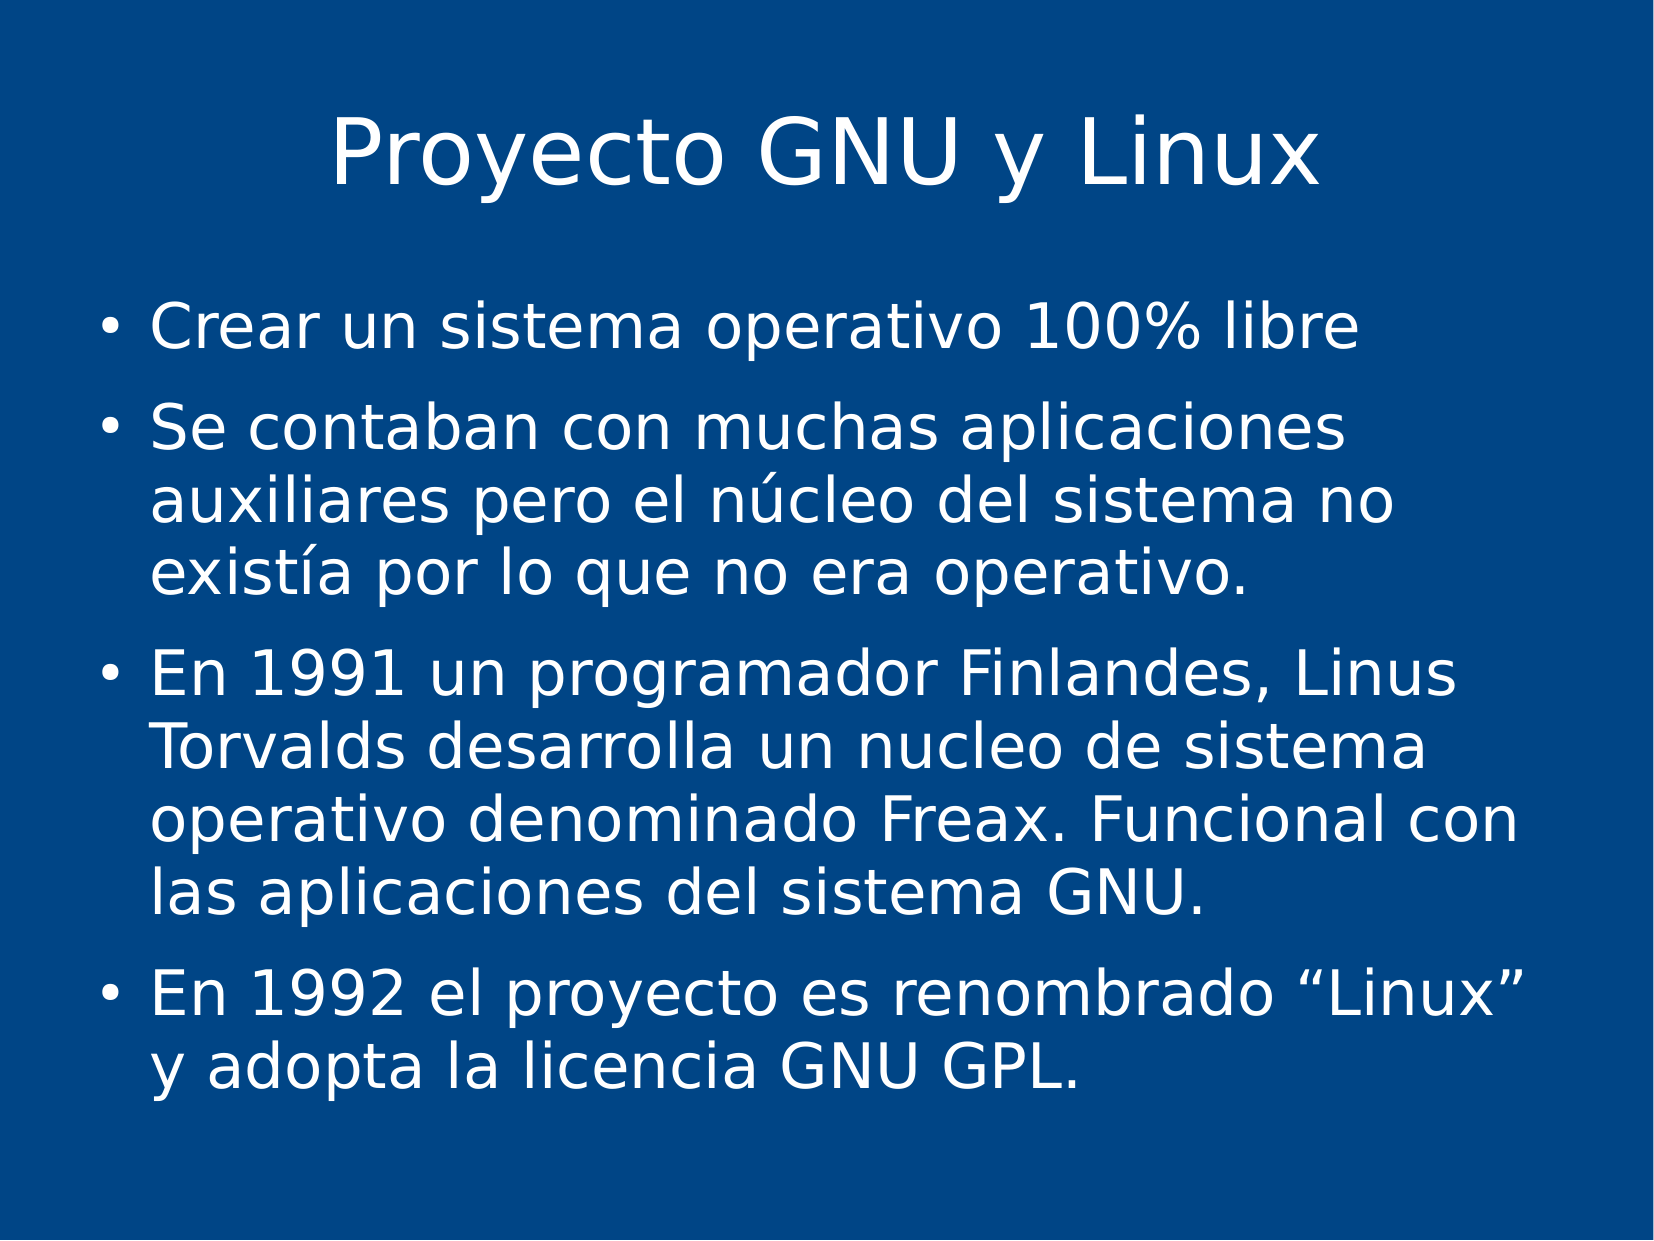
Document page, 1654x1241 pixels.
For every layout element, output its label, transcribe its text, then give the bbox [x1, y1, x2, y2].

list Crear un sistema operativo 100% libre Se contaban con muchas aplicaciones auxiliares pero el núcleo del sistema no existía por lo que no era operativo. En 1991 un programador Finlandes, Linus Torvalds desarrolla un nucleo de sistema operativo denominado Freax. Funcional con las aplicaciones del sistema GNU. En 1992 el proyecto es renombrado “Linux” y adopta la licencia GNU GPL. [82, 290, 1571, 1109]
title Proyecto GNU y Linux [82, 49, 1571, 257]
